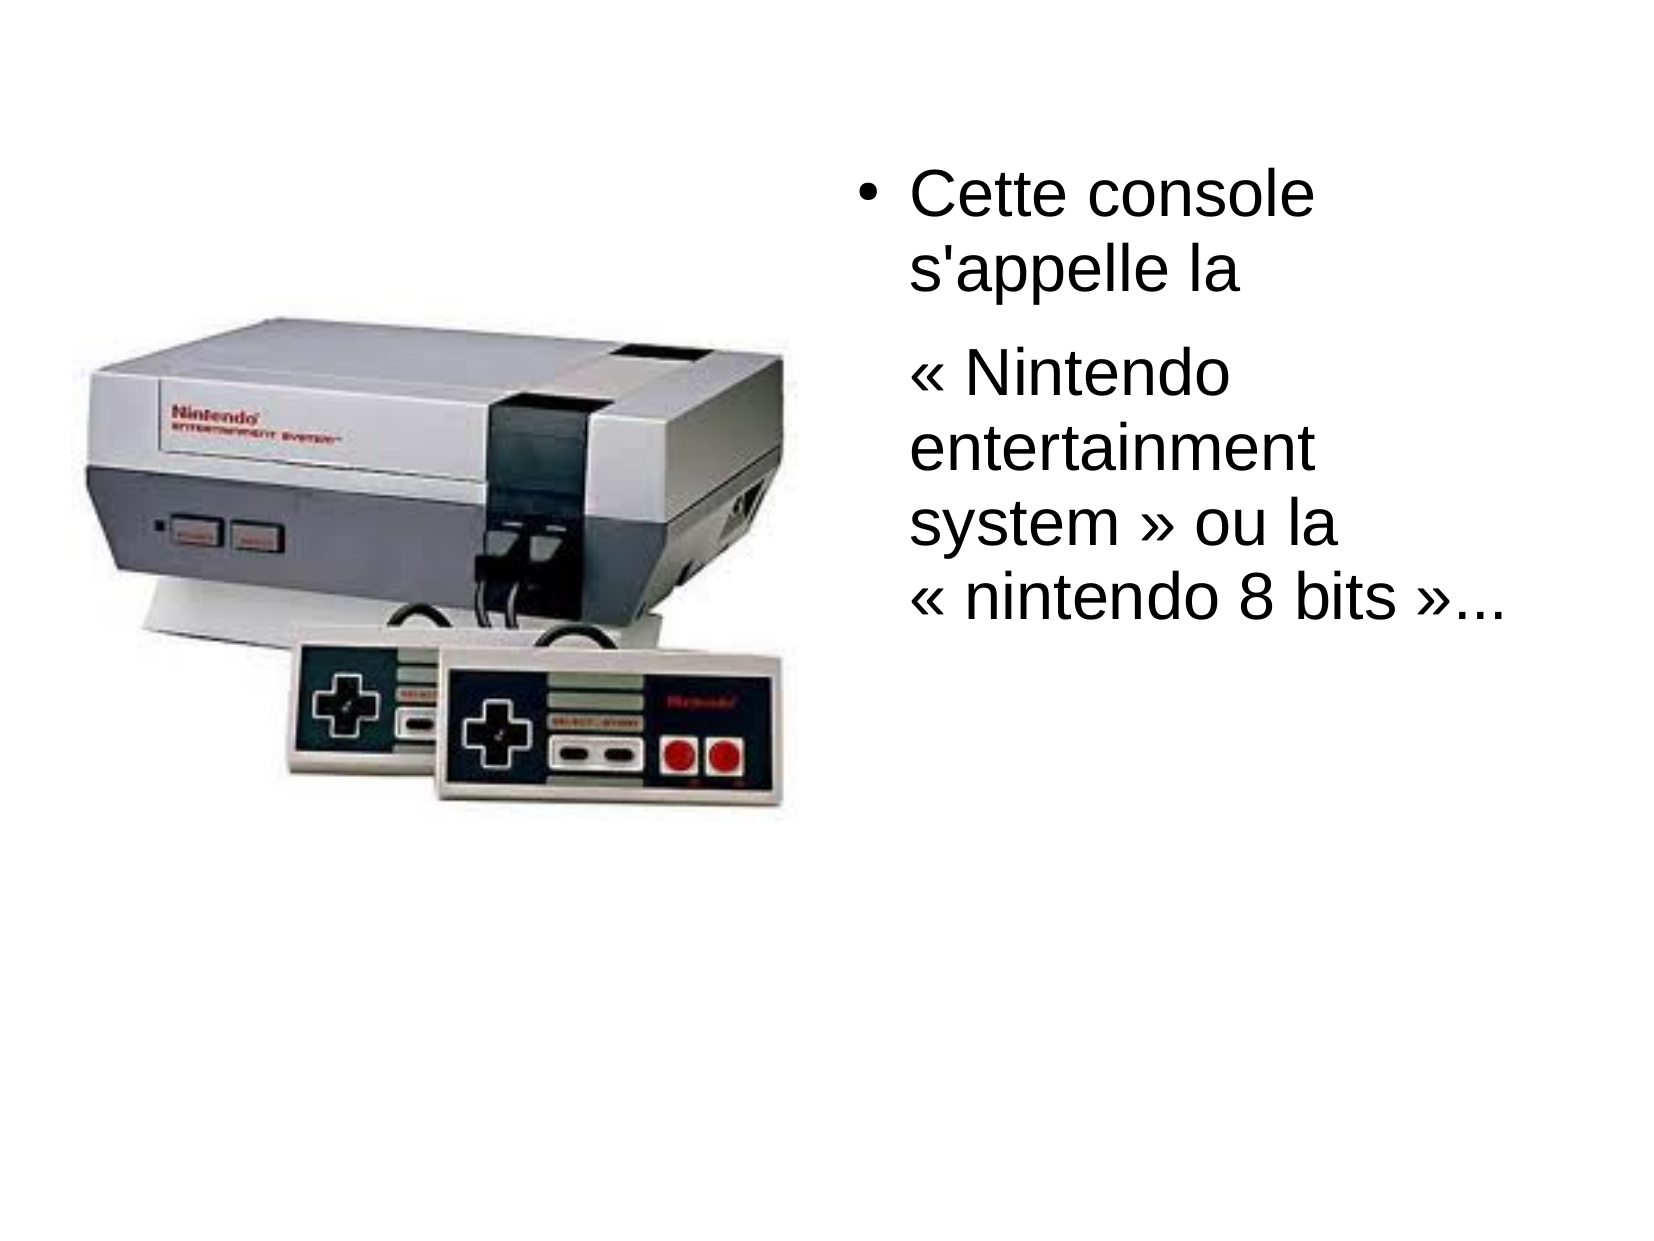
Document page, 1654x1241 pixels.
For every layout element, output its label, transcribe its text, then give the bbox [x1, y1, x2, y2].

picture [71, 295, 798, 821]
list Cette console s'appelle la « Nintendo entertainment system » ou la « nintendo 8 bits »... [838, 155, 1565, 975]
